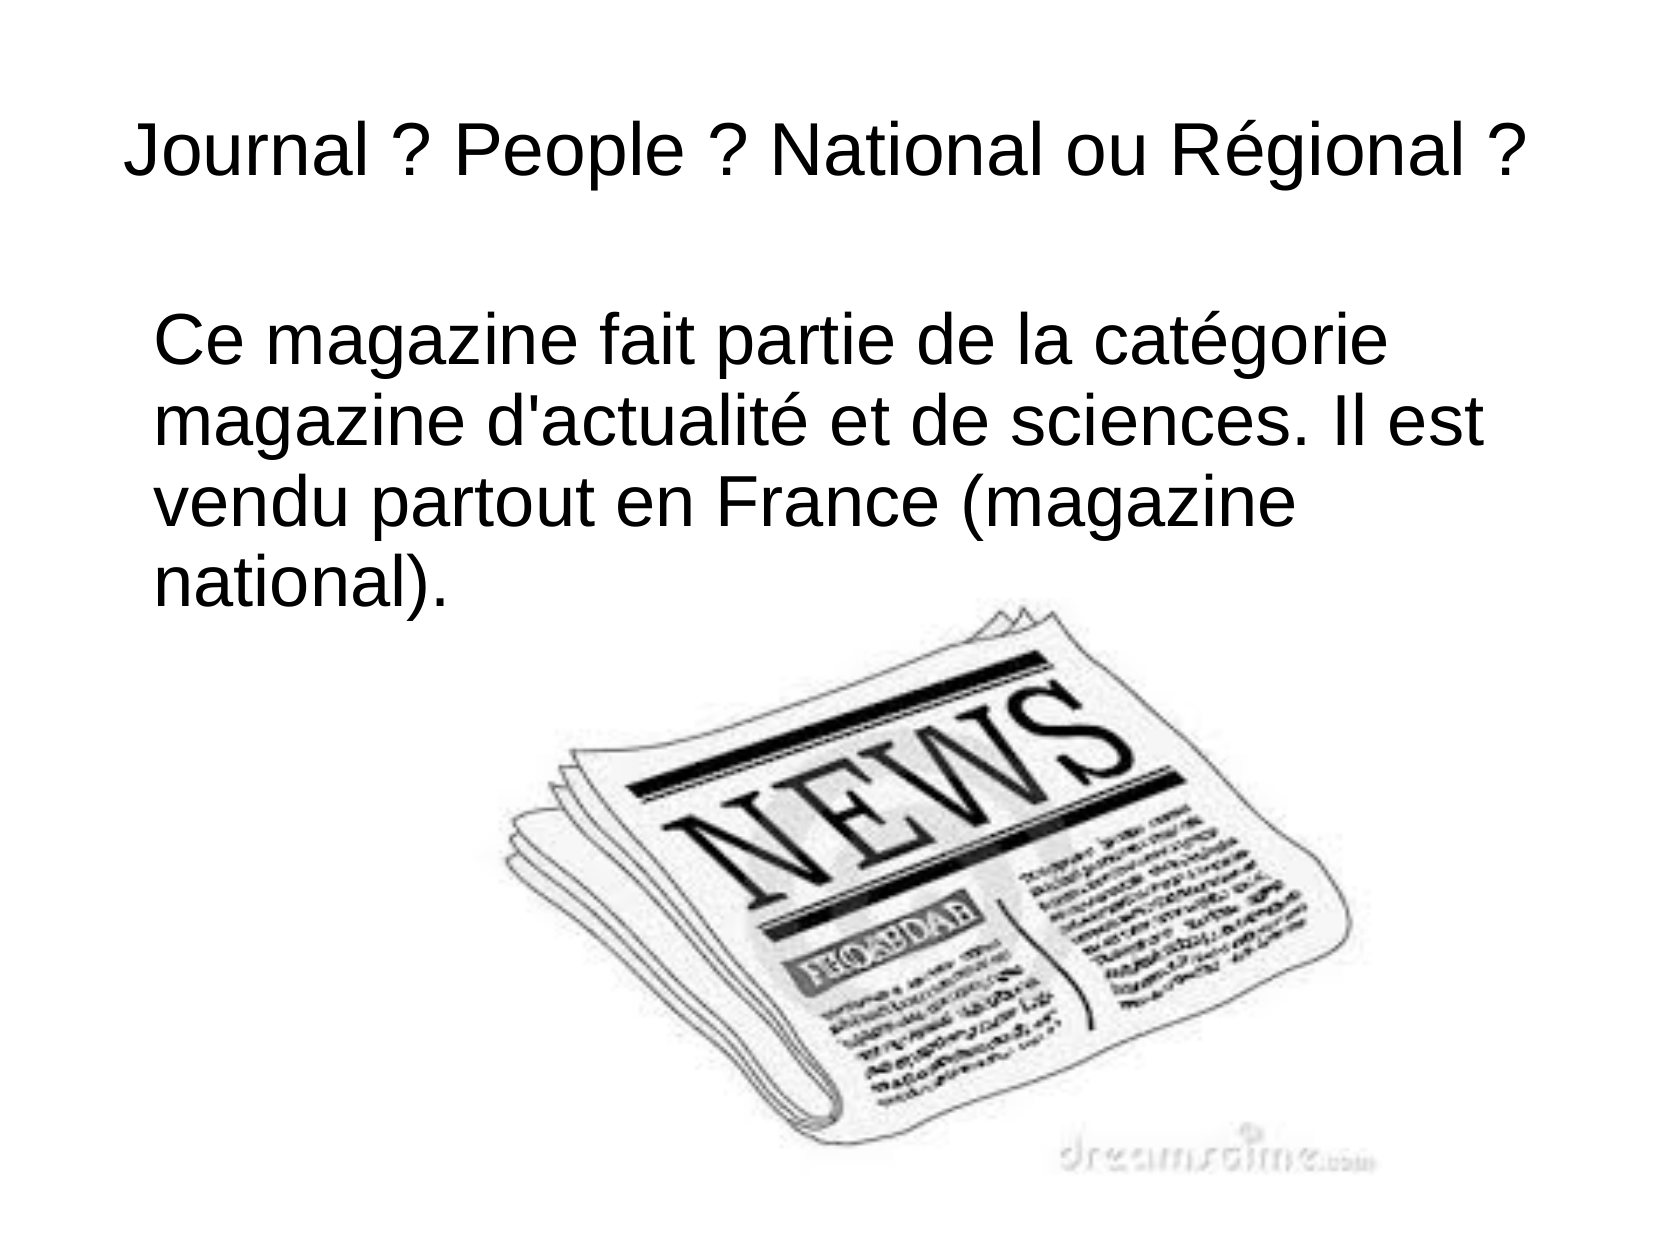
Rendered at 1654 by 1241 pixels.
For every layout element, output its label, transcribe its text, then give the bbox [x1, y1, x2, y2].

picture [472, 547, 1382, 1182]
title Journal ? People ? National ou Régional ? [82, 47, 1571, 253]
list Ce magazine fait partie de la catégorie magazine d'actualité et de sciences. Il est vendu partout en France (magazine national). [82, 299, 1571, 1019]
